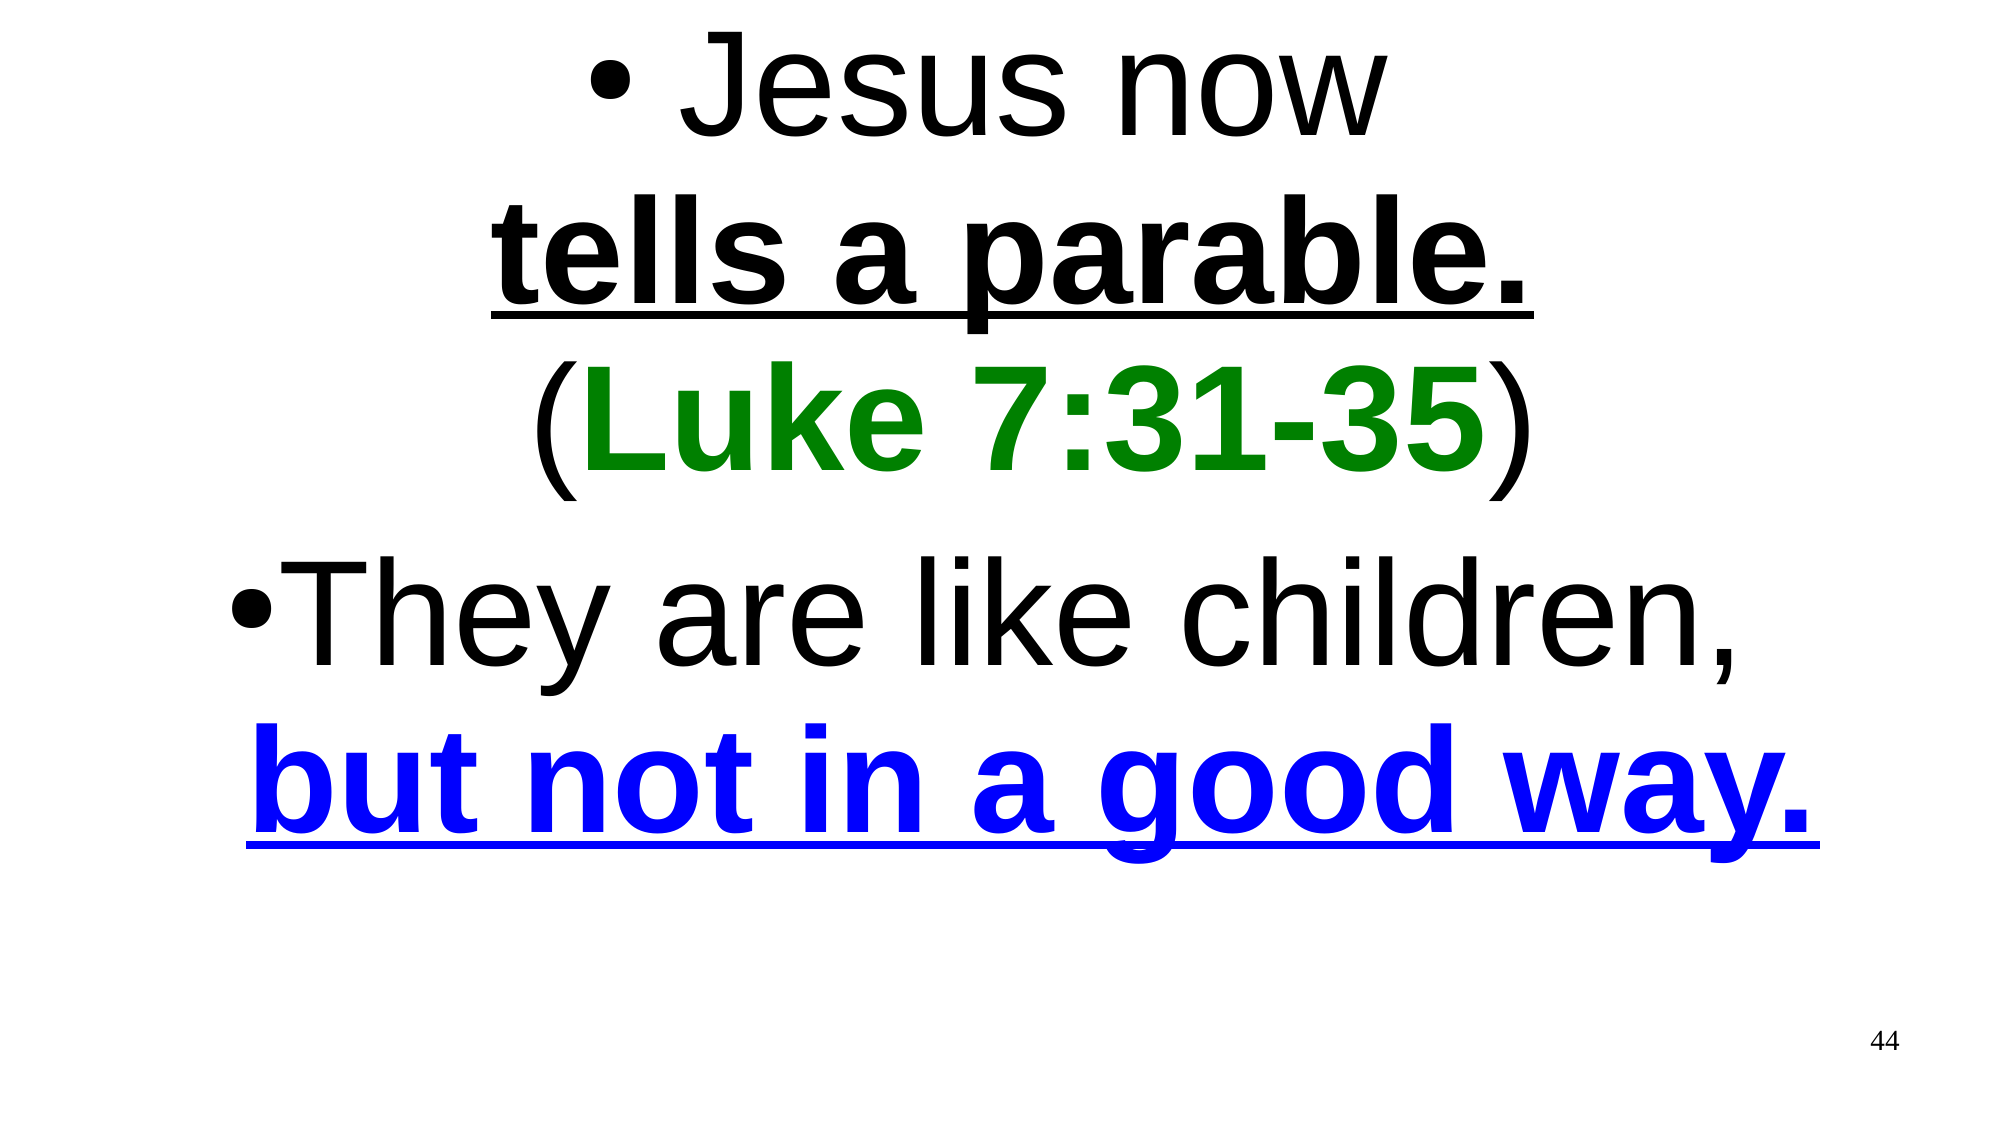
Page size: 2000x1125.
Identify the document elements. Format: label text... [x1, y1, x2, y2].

list Jesus now tells a parable. (Luke 7:31-35) They are like children, but not in a good way. [0, 0, 1996, 1123]
